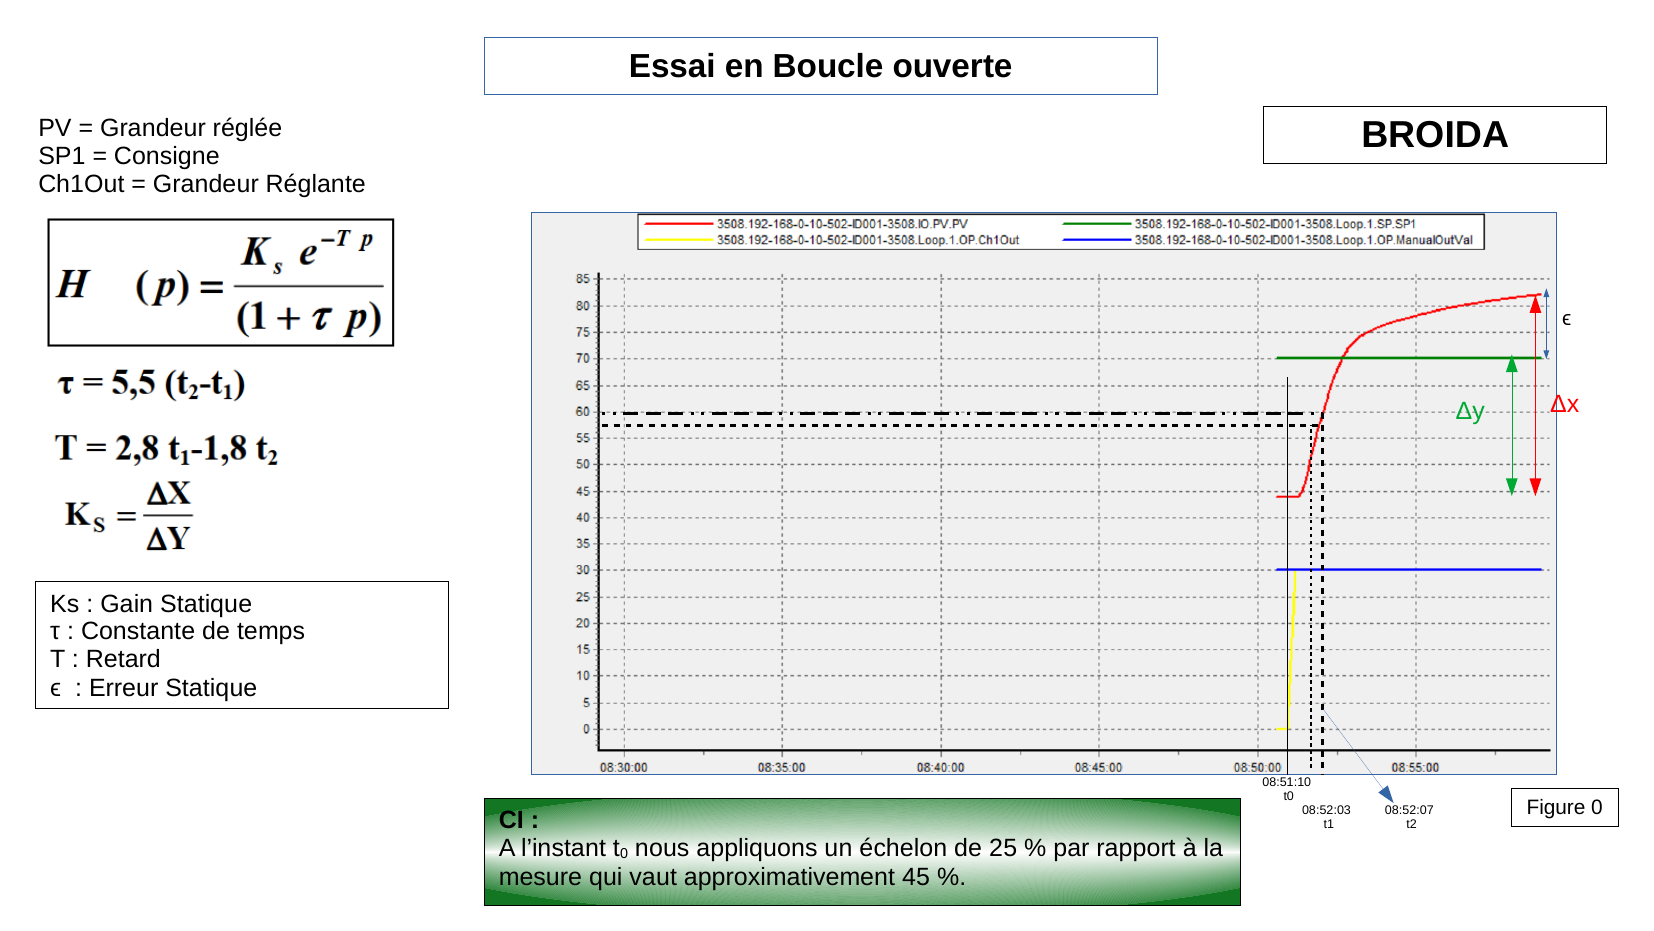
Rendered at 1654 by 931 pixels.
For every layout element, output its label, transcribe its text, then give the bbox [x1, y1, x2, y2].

picture [35, 208, 413, 566]
text_box 08:51:10 t0 [1247, 767, 1331, 811]
text_box ϵ [1547, 299, 1595, 343]
text_box Figure 0 [1511, 788, 1619, 827]
text_box 08:52:07 t2 [1370, 795, 1453, 839]
text_box PV = Grandeur réglée SP1 = Consigne Ch1Out = Grandeur Réglante [23, 106, 544, 206]
text_box CI : A l’instant t0 nous appliquons un échelon de 25 % par rapport à la mesure qui vaut approximativement 45 %. [484, 798, 1241, 906]
title Essai en Boucle ouverte [484, 37, 1158, 95]
text_box 08:52:03 t1 [1287, 795, 1370, 839]
text_box Δy [1440, 389, 1501, 433]
text_box BROIDA [1263, 106, 1607, 164]
text_box Δx [1535, 382, 1595, 426]
picture [531, 212, 1557, 775]
text_box Ks : Gain Statique τ : Constante de temps T : Retard ϵ : Erreur Statique [35, 581, 449, 709]
